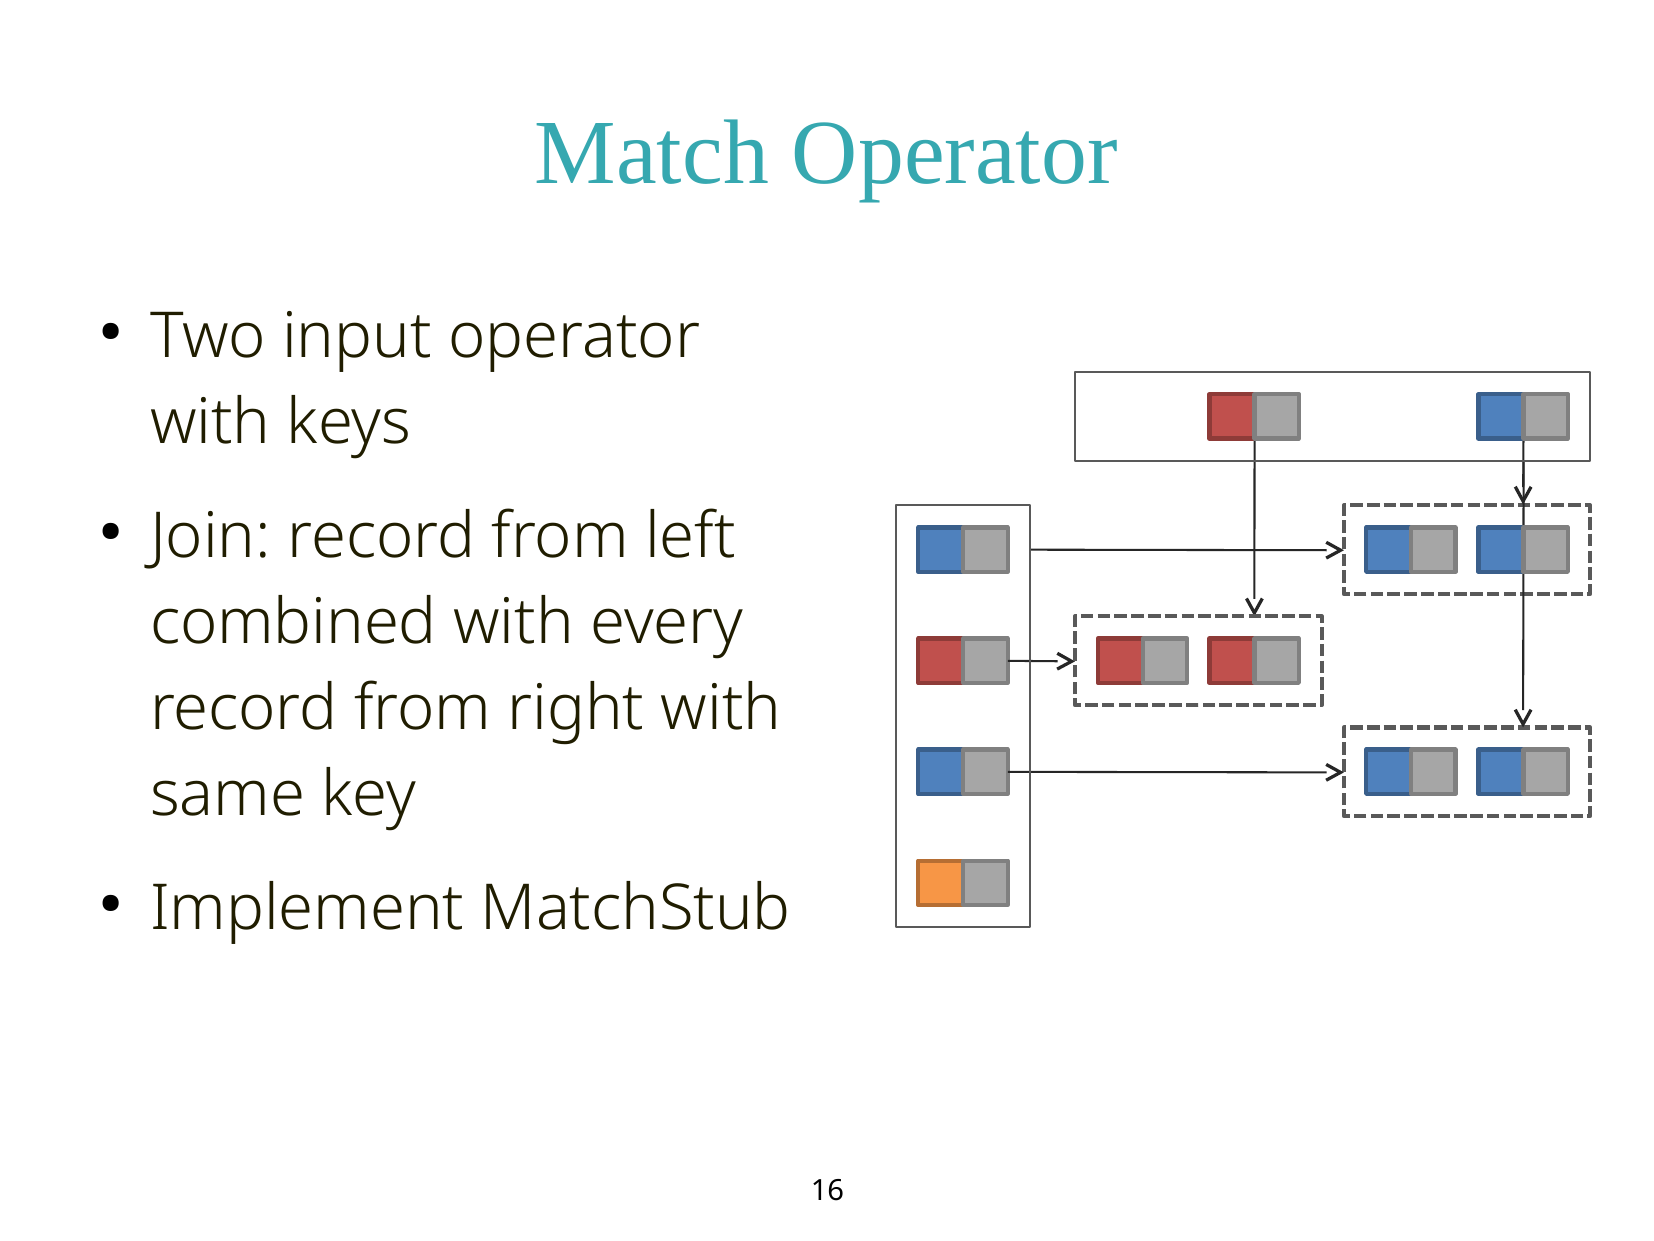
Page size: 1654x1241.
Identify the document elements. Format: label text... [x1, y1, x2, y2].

text_box [1478, 394, 1568, 439]
text_box [1478, 749, 1568, 794]
text_box [1366, 749, 1456, 794]
list Two input operator with keys Join: record from left combined with every record from right with same key Implement MatchStub [82, 290, 809, 1010]
text_box [918, 749, 1008, 794]
text_box [1366, 527, 1456, 572]
text_box [1478, 527, 1568, 572]
text_box [918, 527, 1008, 572]
text_box [1209, 638, 1299, 683]
title Match Operator [82, 49, 1571, 257]
text_box [1209, 394, 1299, 439]
text_box [918, 638, 1008, 683]
text_box [1097, 638, 1188, 683]
text_box [918, 860, 1008, 905]
